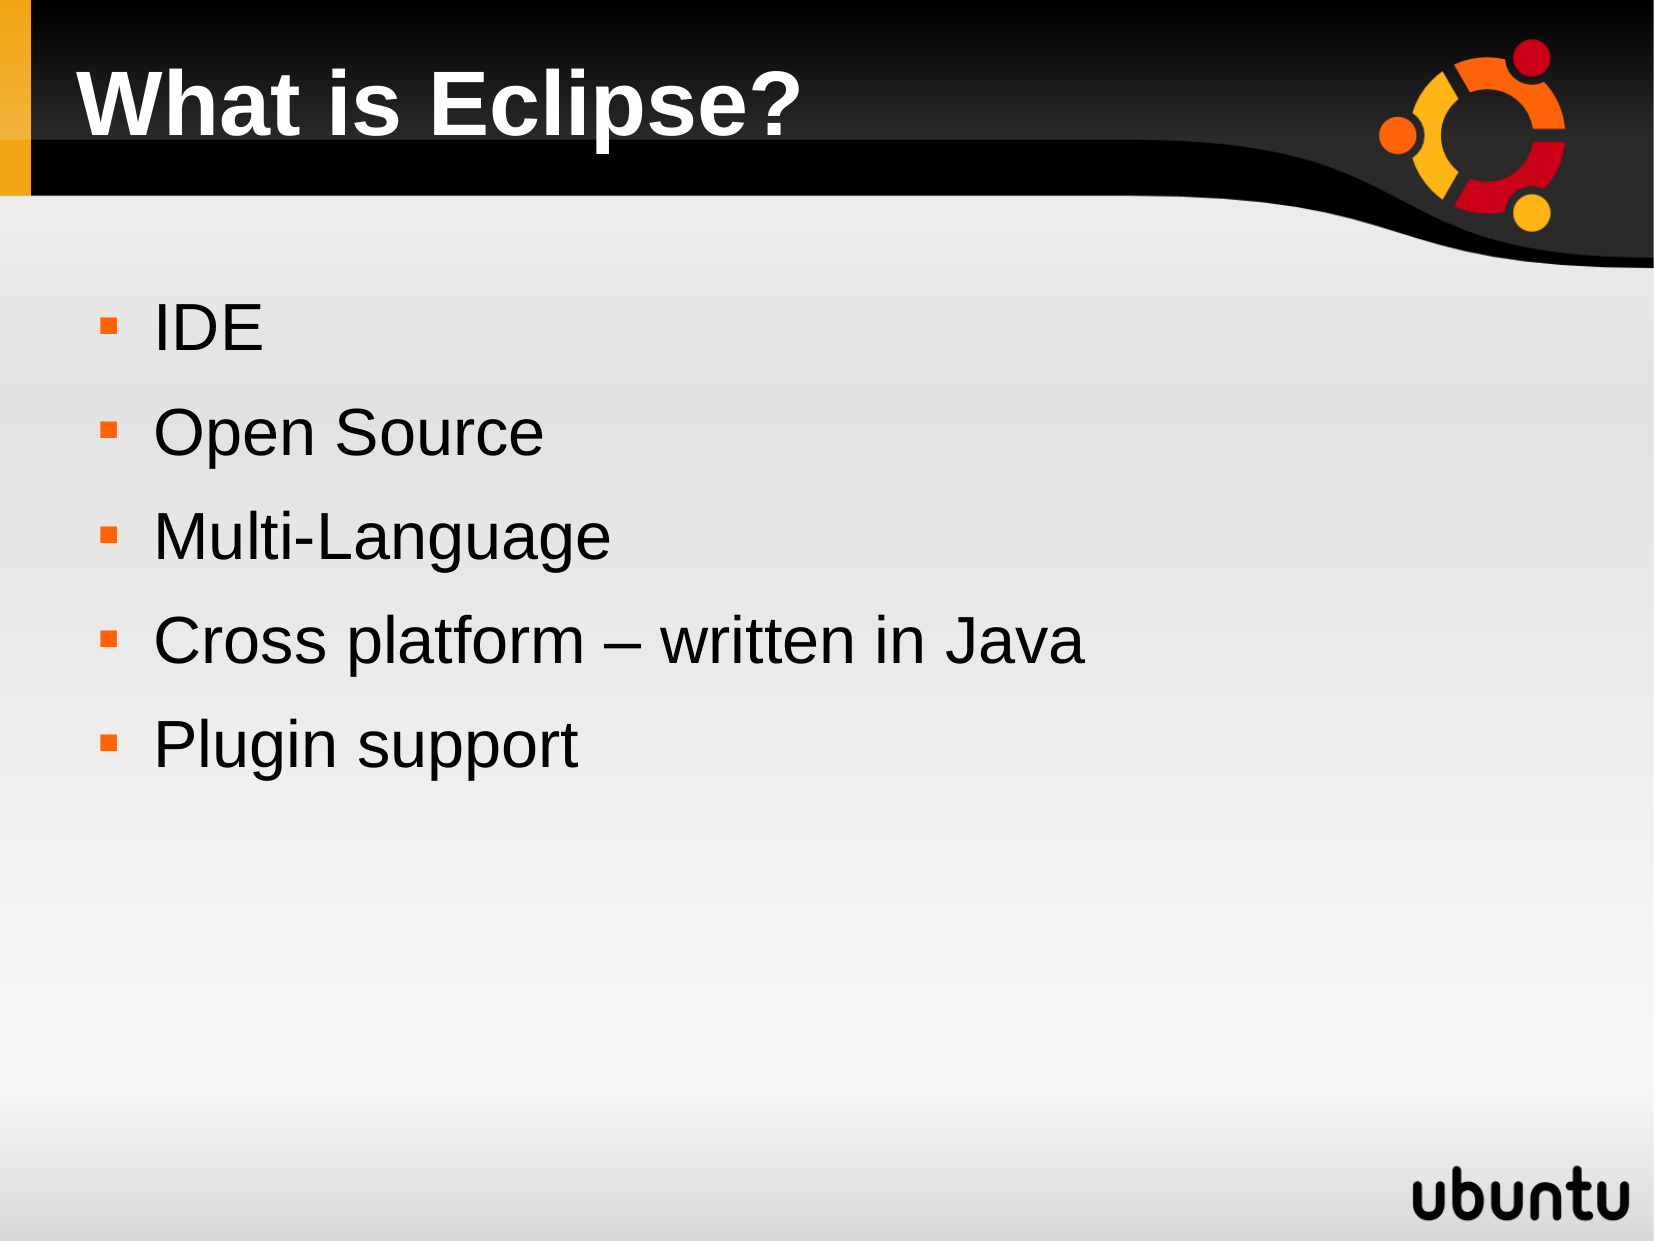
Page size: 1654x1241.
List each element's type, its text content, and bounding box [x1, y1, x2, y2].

picture [0, 0, 1654, 1241]
list IDE Open Source Multi-Language Cross platform – written in Java Plugin support [82, 290, 1571, 1094]
title What is Eclipse? [76, 0, 1565, 208]
